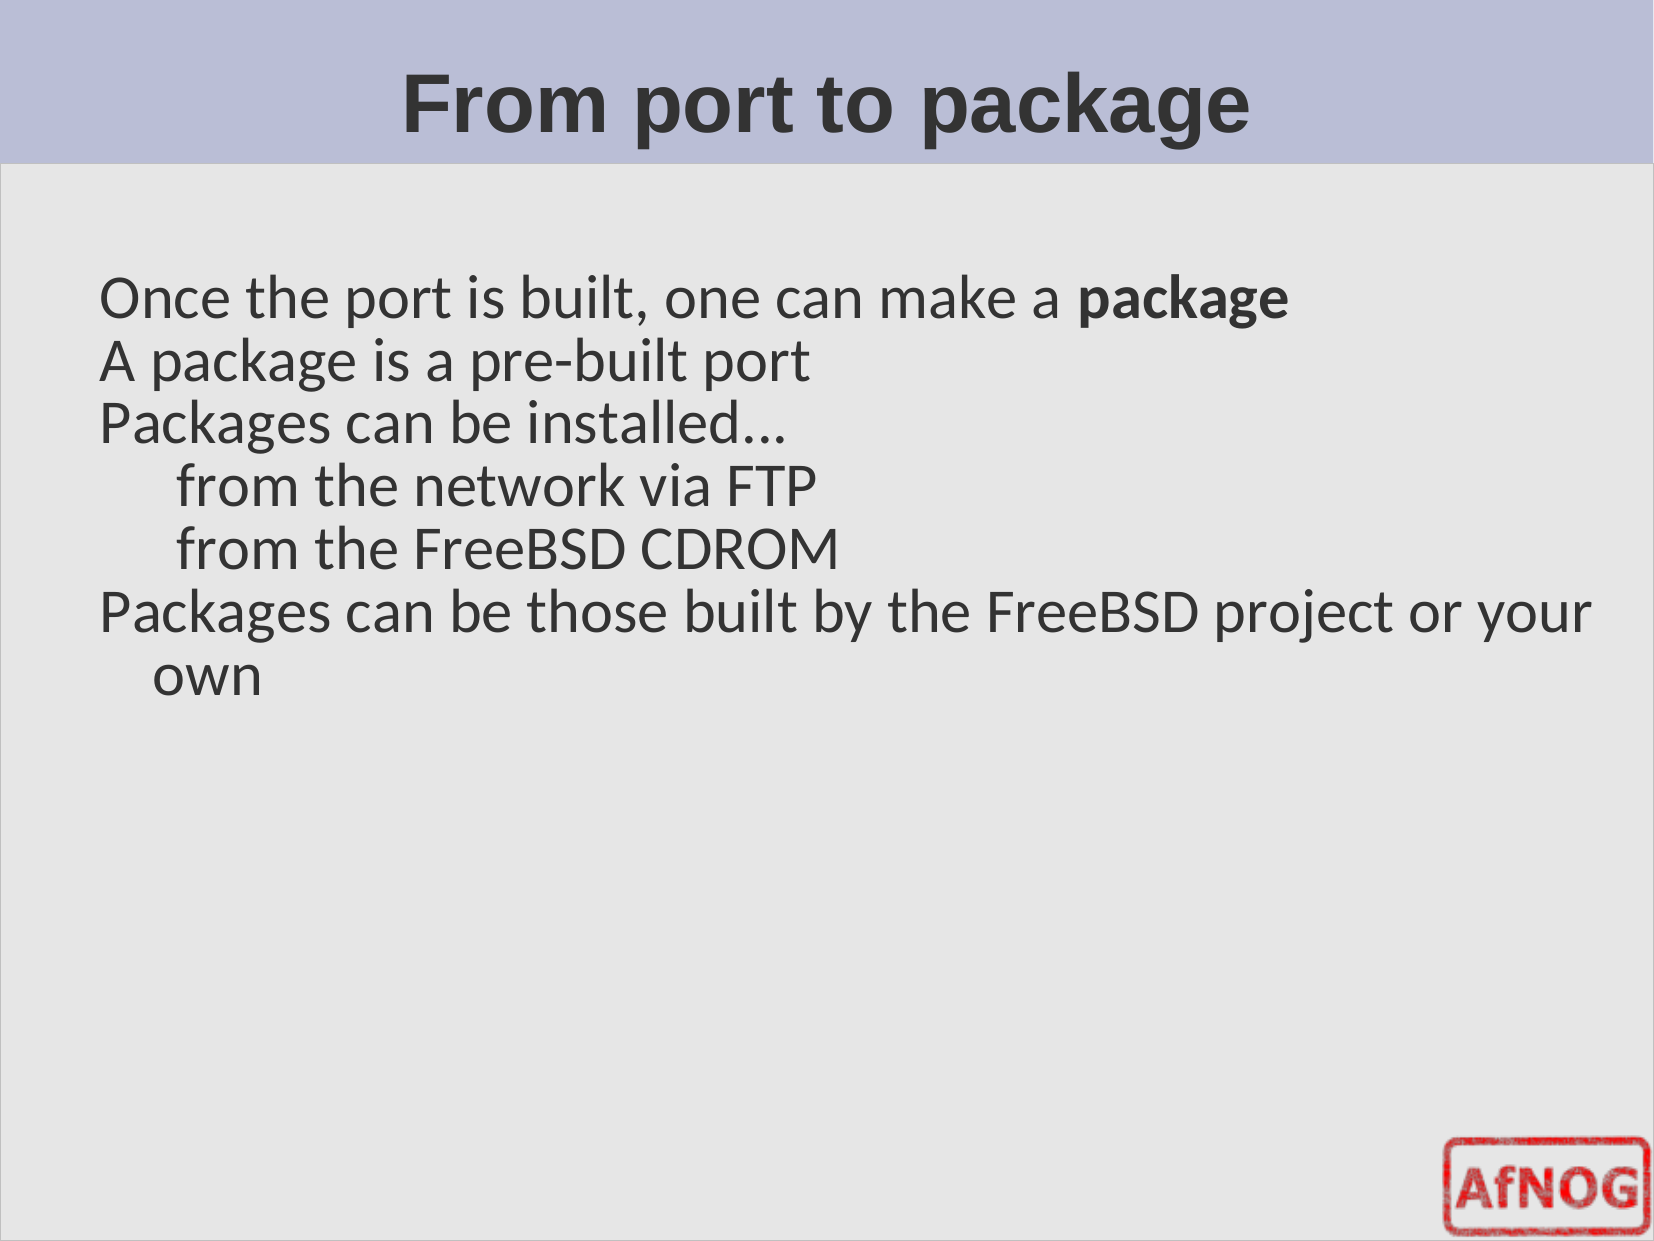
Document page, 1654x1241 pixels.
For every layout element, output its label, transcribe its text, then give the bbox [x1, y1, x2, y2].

title From port to package [0, 0, 1654, 208]
list Once the port is built, one can make a package A package is a pre-built port Packages can be installed... from the network via FTP from the FreeBSD CDROM Packages can be those built by the FreeBSD project or your own [82, 271, 1607, 1082]
picture [1441, 1134, 1654, 1241]
